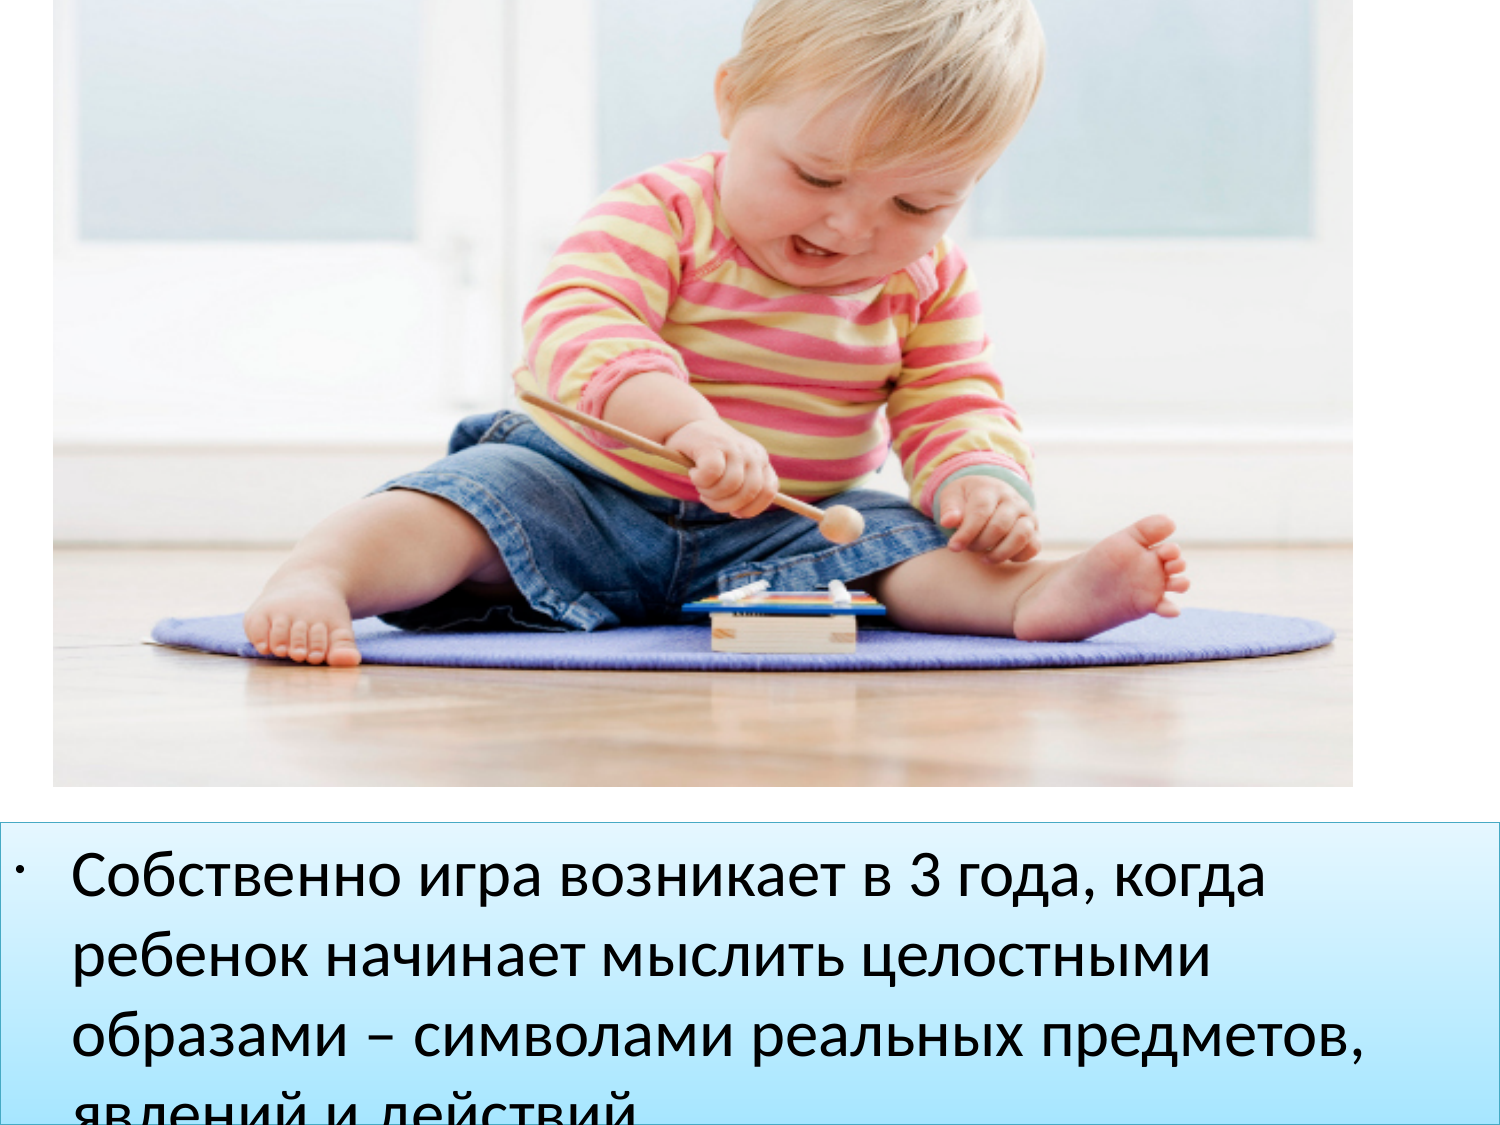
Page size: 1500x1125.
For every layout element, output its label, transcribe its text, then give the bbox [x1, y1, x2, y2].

title [0, 0, 1500, 806]
picture [53, 0, 1353, 787]
list Собственно игра возникает в 3 года, когда ребенок начинает мыслить целостными образами – символами реальных предметов, явлений и действий. [0, 822, 1500, 1125]
